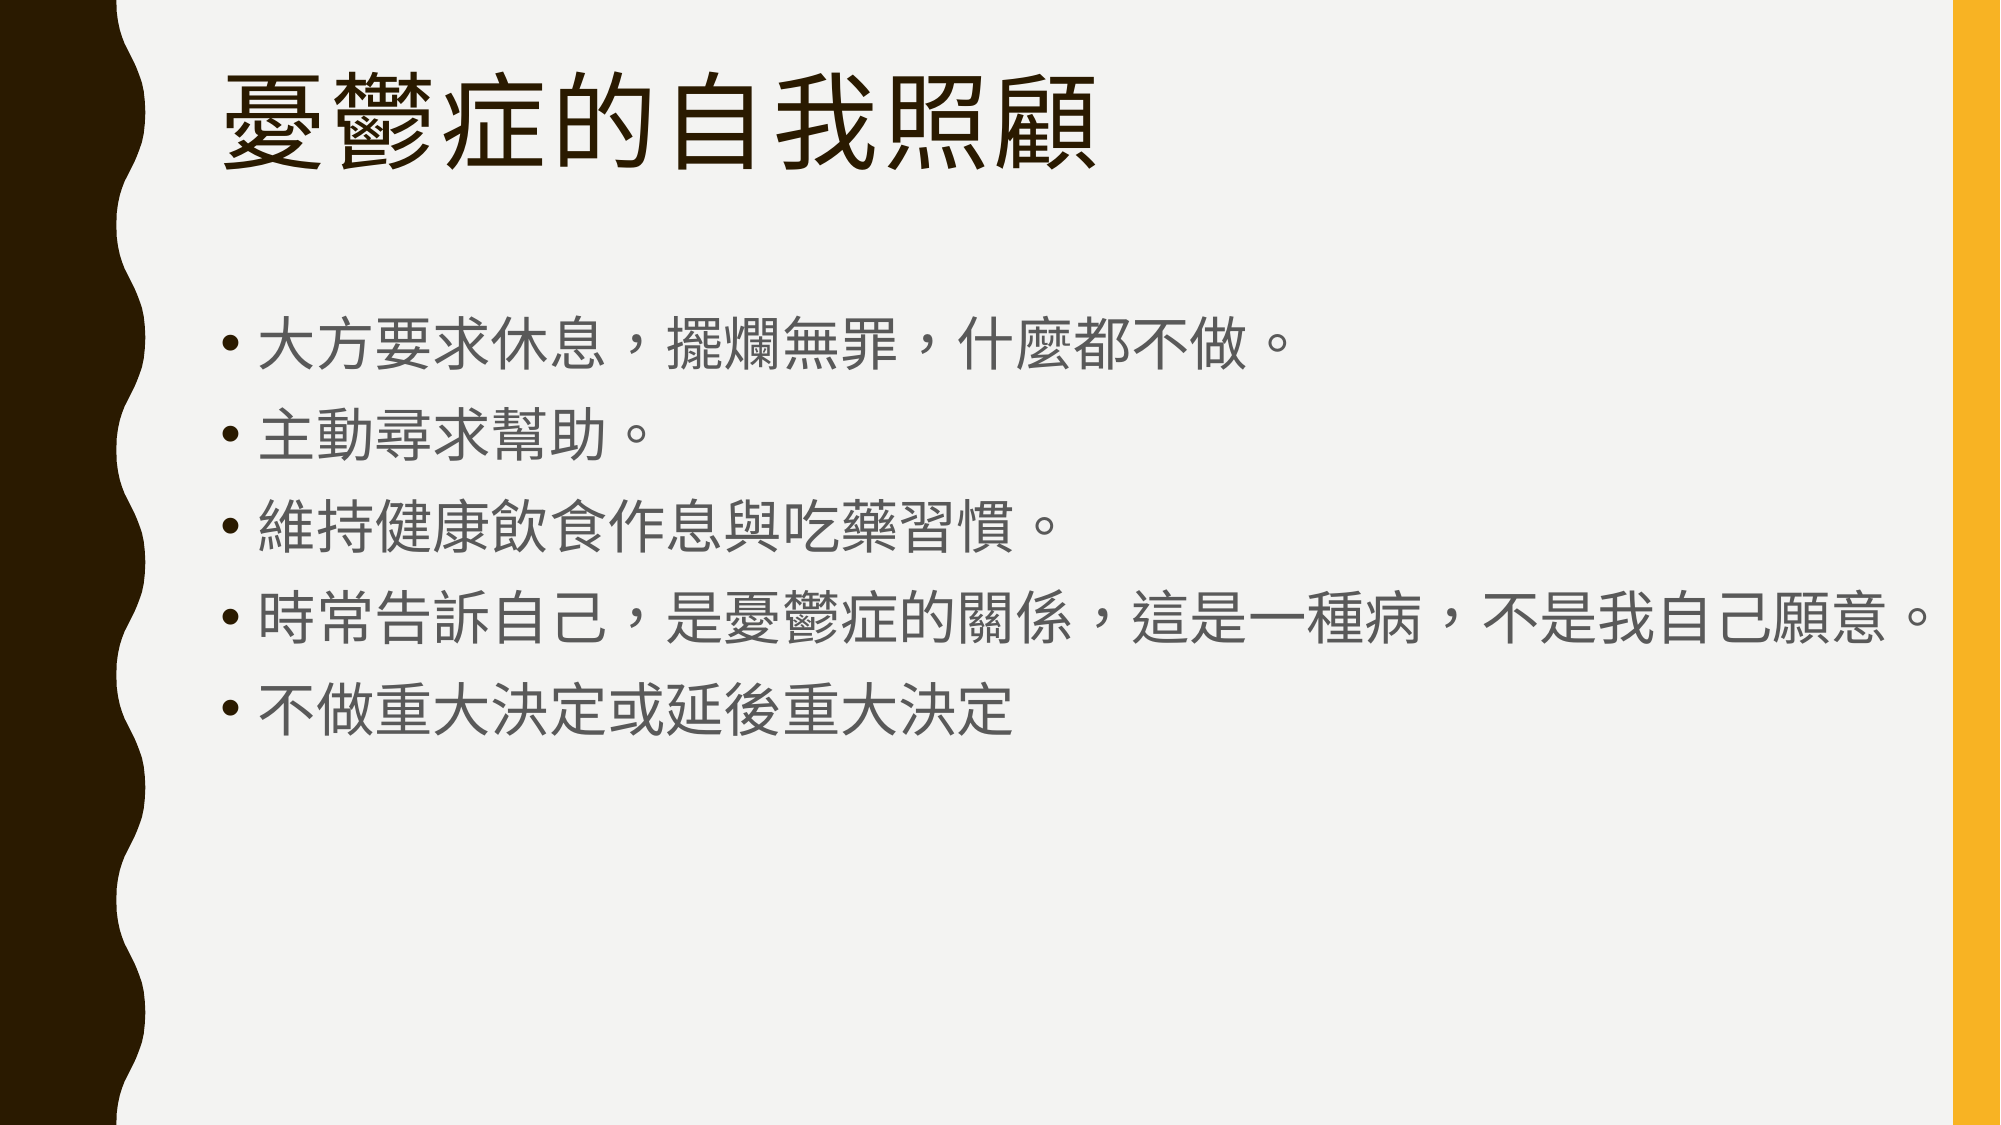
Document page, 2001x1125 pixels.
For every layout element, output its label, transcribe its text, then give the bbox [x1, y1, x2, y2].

title 憂鬱症的自我照顧 [205, 62, 1876, 228]
list 大方要求休息，擺爛無罪，什麼都不做。 主動尋求幫助。 維持健康飲食作息與吃藥習慣。 時常告訴自己，是憂鬱症的關係，這是一種病，不是我自己願意。 不做重大決定或延後重大決定 [205, 228, 1938, 1027]
